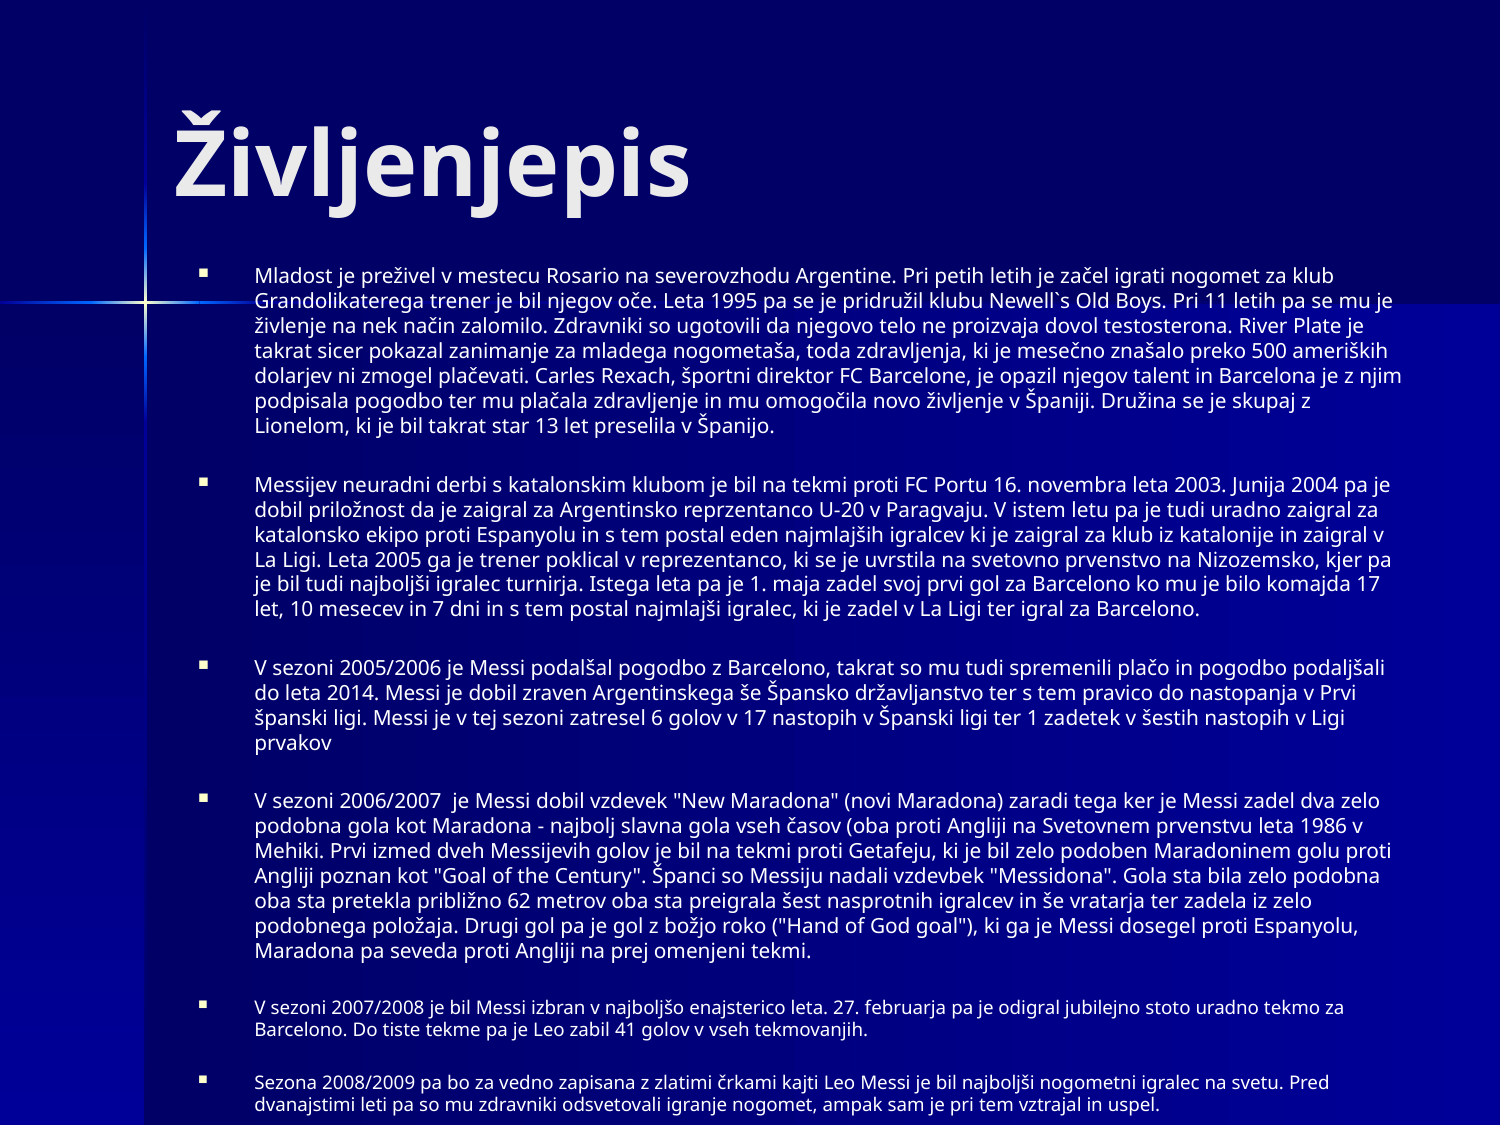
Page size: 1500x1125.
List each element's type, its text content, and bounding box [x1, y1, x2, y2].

title Življenjepis [159, 42, 1397, 278]
list Mladost je preživel v mestecu Rosario na severovzhodu Argentine. Pri petih letih je začel igrati nogomet za klub Grandolikaterega trener je bil njegov oče. Leta 1995 pa se je pridružil klubu Newell`s Old Boys. Pri 11 letih pa se mu je živlenje na nek način zalomilo. Zdravniki so ugotovili da njegovo telo ne proizvaja dovol testosterona. River Plate je takrat sicer pokazal zanimanje za mladega nogometaša, toda zdravljenja, ki je mesečno znašalo preko 500 ameriških dolarjev ni zmogel plačevati. Carles Rexach, športni direktor FC Barcelone, je opazil njegov talent in Barcelona je z njim podpisala pogodbo ter mu plačala zdravljenje in mu omogočila novo življenje v Španiji. Družina se je skupaj z Lionelom, ki je bil takrat star 13 let preselila v Španijo. Messijev neuradni derbi s katalonskim klubom je bil na tekmi proti FC Portu 16. novembra leta 2003. Junija 2004 pa je dobil priložnost da je zaigral za Argentinsko reprzentanco U-20 v Paragvaju. V istem letu pa je tudi uradno zaigral za katalonsko ekipo proti Espanyolu in s tem postal eden najmlajših igralcev ki je zaigral za klub iz katalonije in zaigral v La Ligi. Leta 2005 ga je trener poklical v reprezentanco, ki se je uvrstila na svetovno prvenstvo na Nizozemsko, kjer pa je bil tudi najboljši igralec turnirja. Istega leta pa je 1. maja zadel svoj prvi gol za Barcelono ko mu je bilo komajda 17 let, 10 mesecev in 7 dni in s tem postal najmlajši igralec, ki je zadel v La Ligi ter igral za Barcelono. V sezoni 2005/2006 je Messi podalšal pogodbo z Barcelono, takrat so mu tudi spremenili plačo in pogodbo podaljšali do leta 2014. Messi je dobil zraven Argentinskega še Špansko državljanstvo ter s tem pravico do nastopanja v Prvi španski ligi. Messi je v tej sezoni zatresel 6 golov v 17 nastopih v Španski ligi ter 1 zadetek v šestih nastopih v Ligi prvakov V sezoni 2006/2007 je Messi dobil vzdevek "New Maradona" (novi Maradona) zaradi tega ker je Messi zadel dva zelo podobna gola kot Maradona - najbolj slavna gola vseh časov (oba proti Angliji na Svetovnem prvenstvu leta 1986 v Mehiki. Prvi izmed dveh Messijevih golov je bil na tekmi proti Getafeju, ki je bil zelo podoben Maradoninem golu proti Angliji poznan kot "Goal of the Century". Španci so Messiju nadali vzdevbek "Messidona". Gola sta bila zelo podobna oba sta pretekla približno 62 metrov oba sta preigrala šest nasprotnih igralcev in še vratarja ter zadela iz zelo podobnega položaja. Drugi gol pa je gol z božjo roko ("Hand of God goal"), ki ga je Messi dosegel proti Espanyolu, Maradona pa seveda proti Angliji na prej omenjeni tekmi. V sezoni 2007/2008 je bil Messi izbran v najboljšo enajsterico leta. 27. februarja pa je odigral jubilejno stoto uradno tekmo za Barcelono. Do tiste tekme pa je Leo zabil 41 golov v vseh tekmovanjih. Sezona 2008/2009 pa bo za vedno zapisana z zlatimi črkami kajti Leo Messi je bil najboljši nogometni igralec na svetu. Pred dvanajstimi leti pa so mu zdravniki odsvetovali igranje nogomet, ampak sam je pri tem vztrajal in uspel. [183, 255, 1421, 931]
